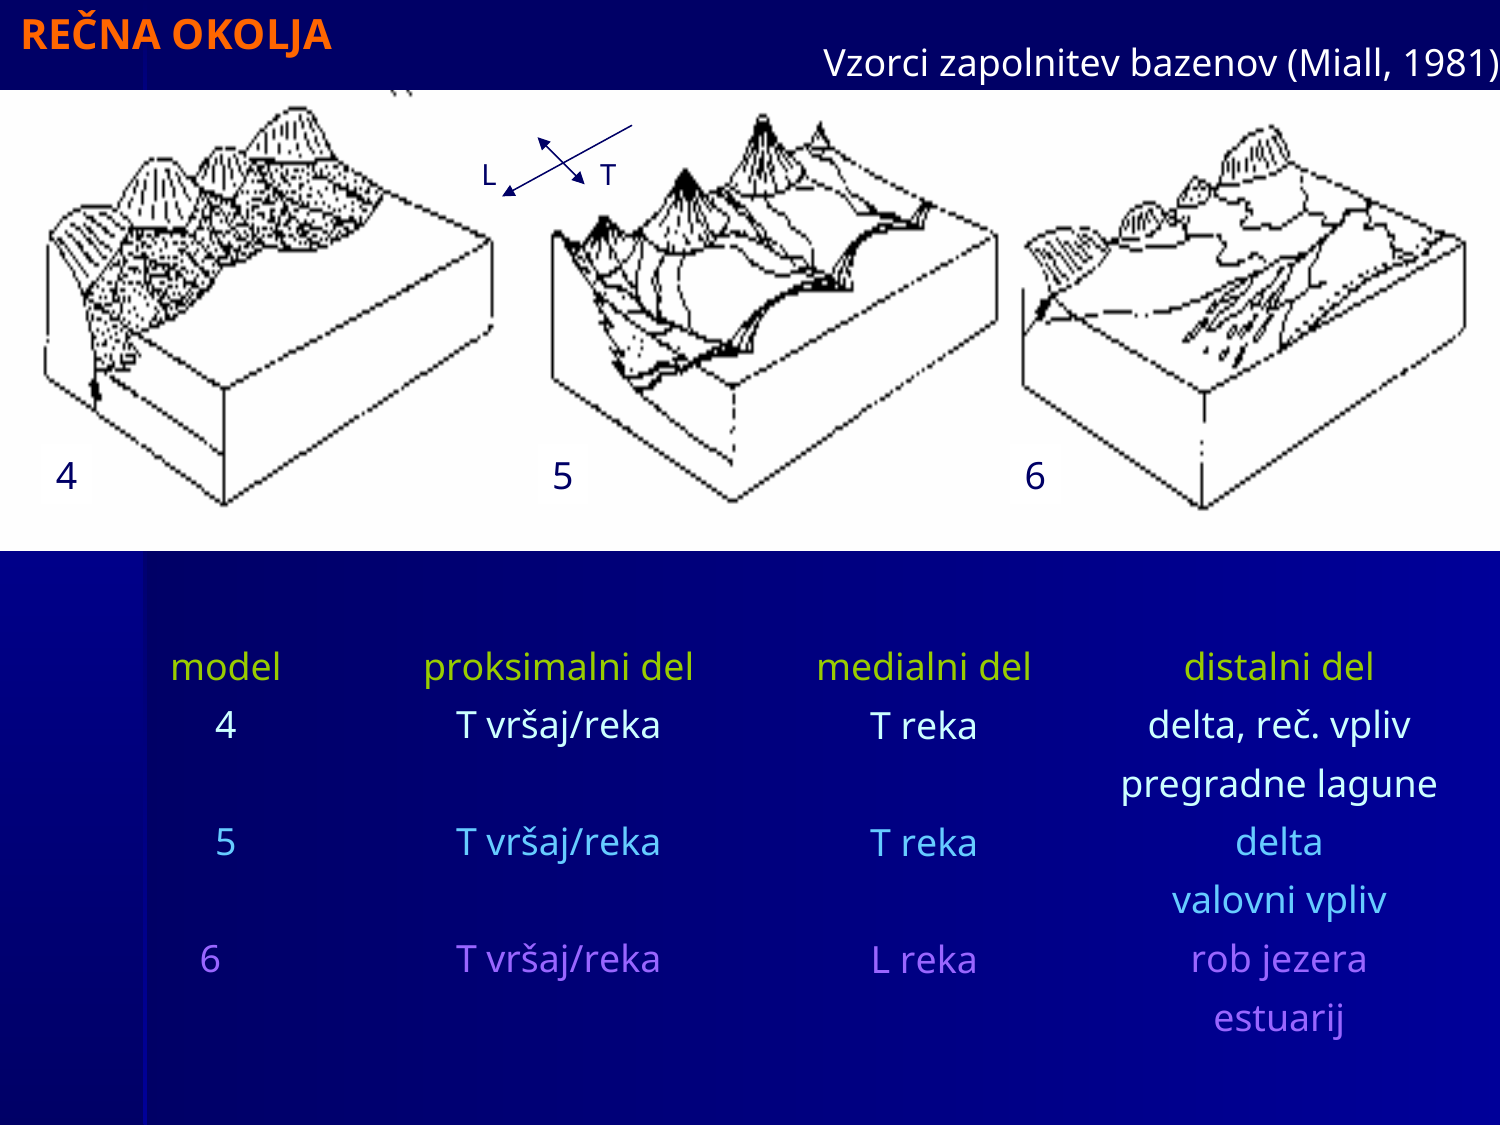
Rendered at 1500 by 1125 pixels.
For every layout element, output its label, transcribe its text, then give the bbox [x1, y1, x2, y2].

text_box medialni del T reka T reka L reka [801, 622, 1048, 989]
text_box L [466, 148, 512, 200]
text_box Vzorci zapolnitev bazenov (Miall, 1981) [808, 30, 1500, 90]
text_box 5 [537, 444, 589, 505]
text_box model 4 5 6 [135, 621, 316, 1047]
text_box proksimalni del T vršaj/reka T vršaj/reka T vršaj/reka [408, 621, 710, 1047]
text_box T [585, 148, 632, 200]
text_box REČNA OKOLJA [6, 0, 348, 66]
text_box distalni del delta, reč. vpliv pregradne lagune delta valovni vpliv rob jezera estuarij [1105, 621, 1454, 1047]
text_box 6 [1009, 444, 1061, 505]
picture [0, 90, 1500, 551]
text_box 4 [40, 444, 93, 505]
